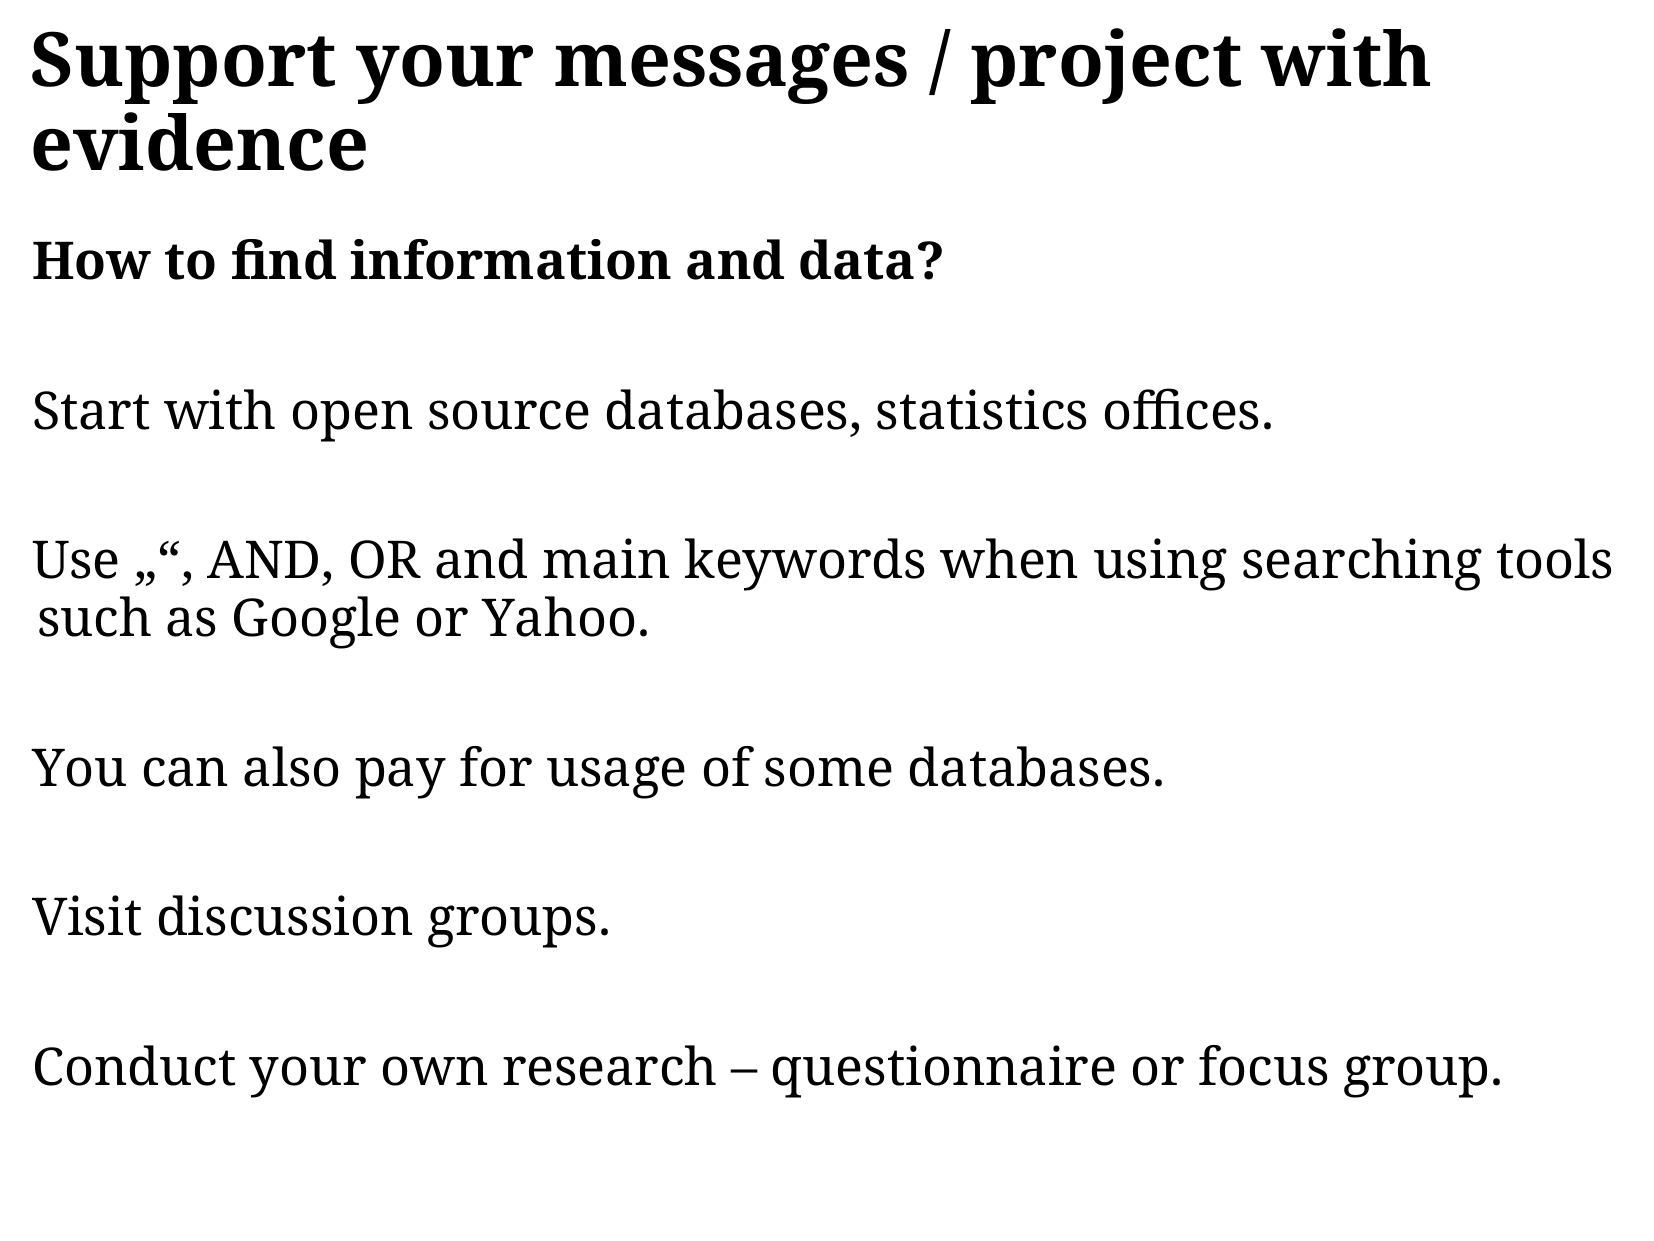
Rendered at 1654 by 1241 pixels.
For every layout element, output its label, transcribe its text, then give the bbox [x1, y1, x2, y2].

text_box How to find information and data? Start with open source databases, statistics offices. Use „“, AND, OR and main keywords when using searching tools such as Google or Yahoo. You can also pay for usage of some databases. Visit discussion groups. Conduct your own research – questionnaire or focus group. [30, 366, 1625, 964]
title Support your messages / project with evidence [30, 0, 1519, 208]
